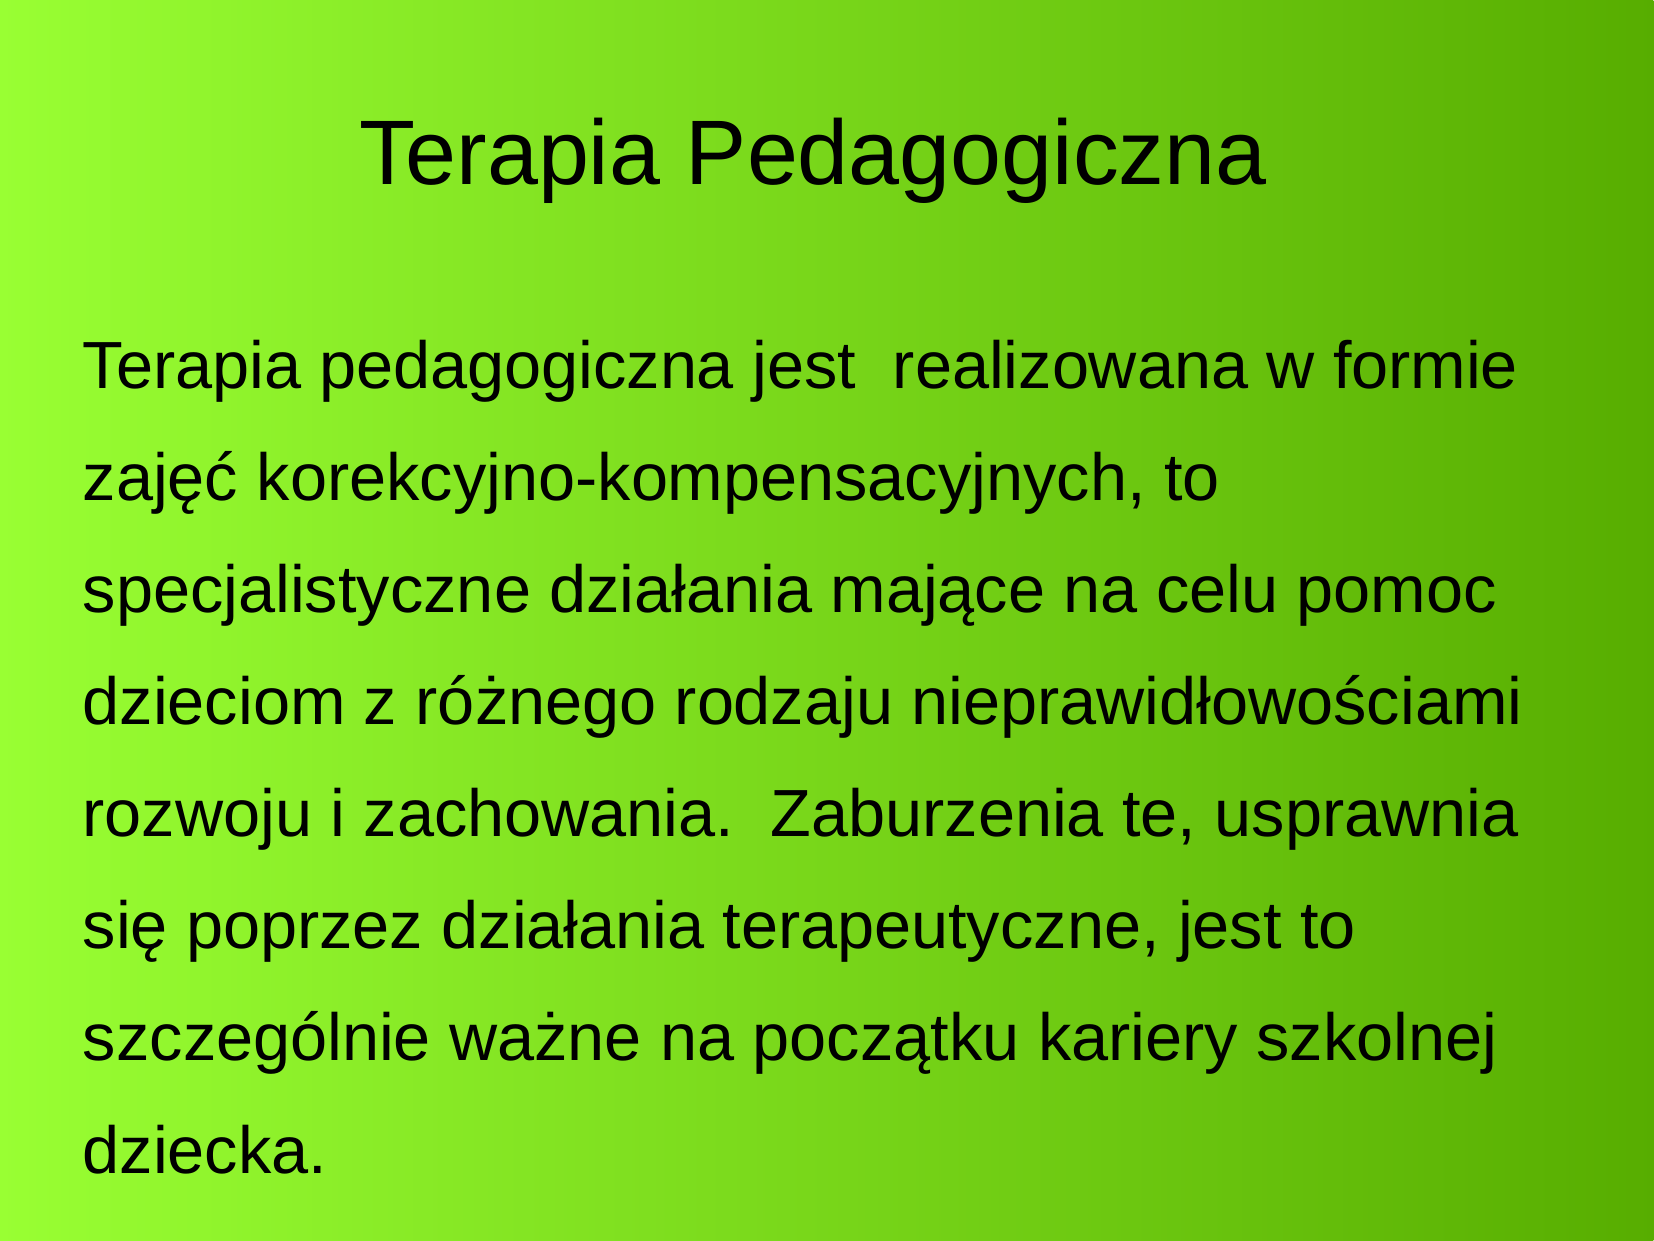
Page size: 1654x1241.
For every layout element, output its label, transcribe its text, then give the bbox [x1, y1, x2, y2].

list Terapia pedagogiczna jest realizowana w formie zajęć korekcyjno-kompensacyjnych, to specjalistyczne działania mające na celu pomoc dzieciom z różnego rodzaju nieprawidłowościami rozwoju i zachowania. Zaburzenia te, usprawnia się poprzez działania terapeutyczne, jest to szczególnie ważne na początku kariery szkolnej dziecka. [82, 290, 1571, 1151]
title Terapia Pedagogiczna [82, 49, 1571, 257]
